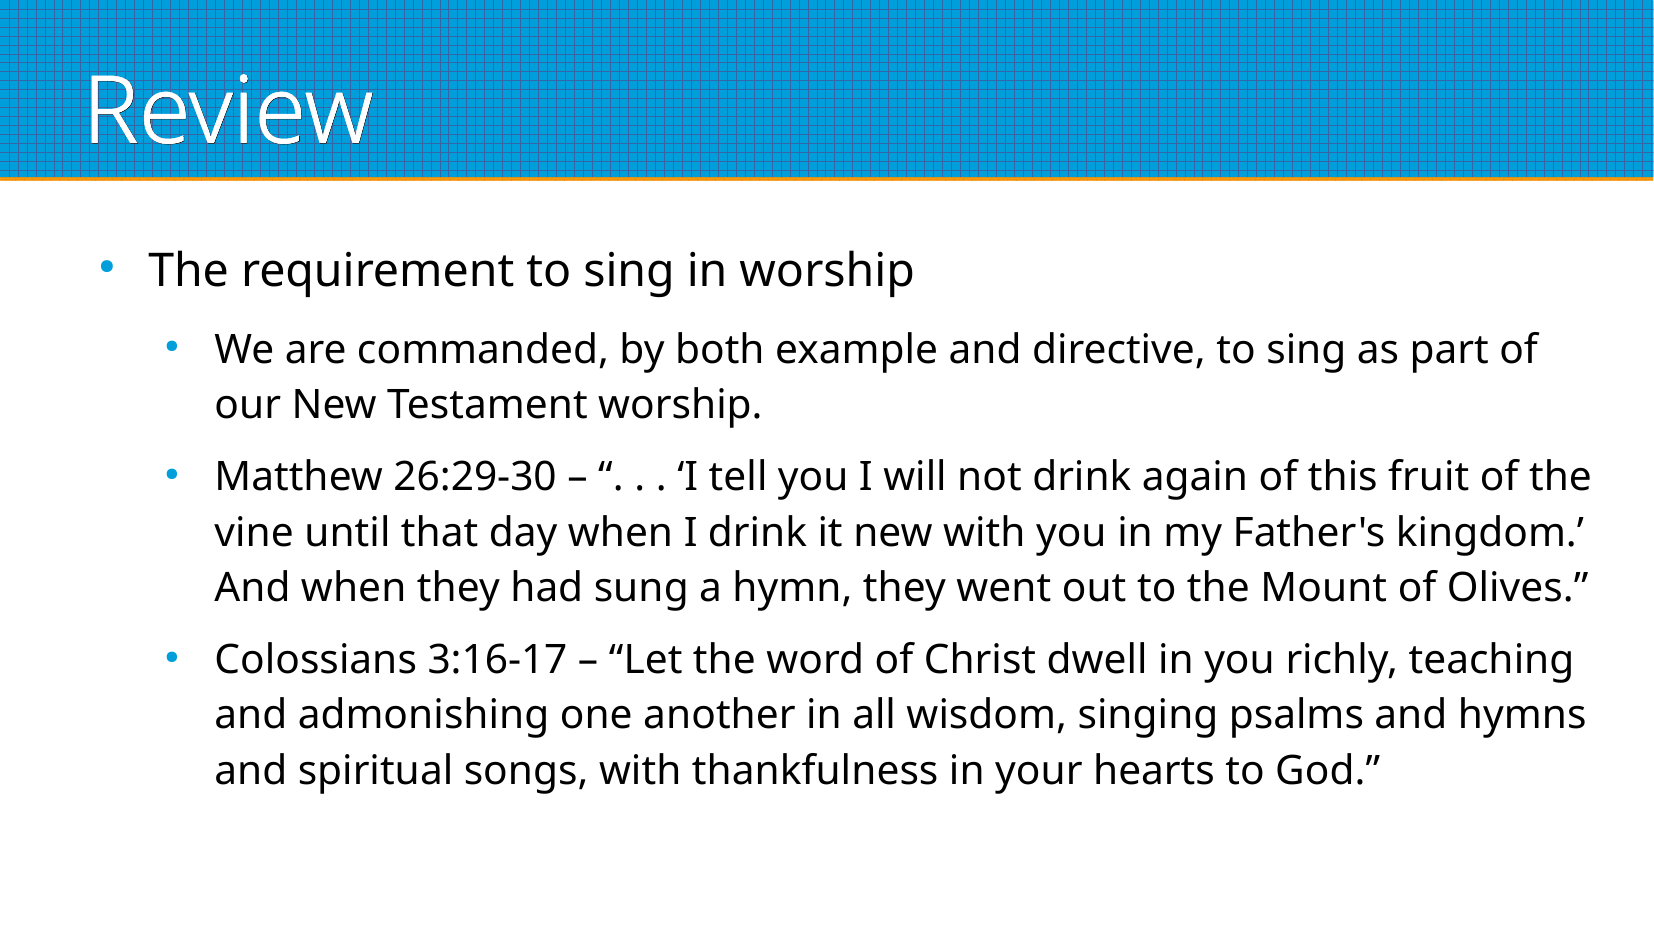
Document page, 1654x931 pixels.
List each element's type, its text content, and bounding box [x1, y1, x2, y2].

list The requirement to sing in worship We are commanded, by both example and directive, to sing as part of our New Testament worship. Matthew 26:29-30 – “. . . ‘I tell you I will not drink again of this fruit of the vine until that day when I drink it new with you in my Father's kingdom.’ And when they had sung a hymn, they went out to the Mount of Olives.” Colossians 3:16-17 – “Let the word of Christ dwell in you richly, teaching and admonishing one another in all wisdom, singing psalms and hymns and spiritual songs, with thankfulness in your hearts to God.” [82, 236, 1613, 863]
title Review [82, 14, 1571, 171]
